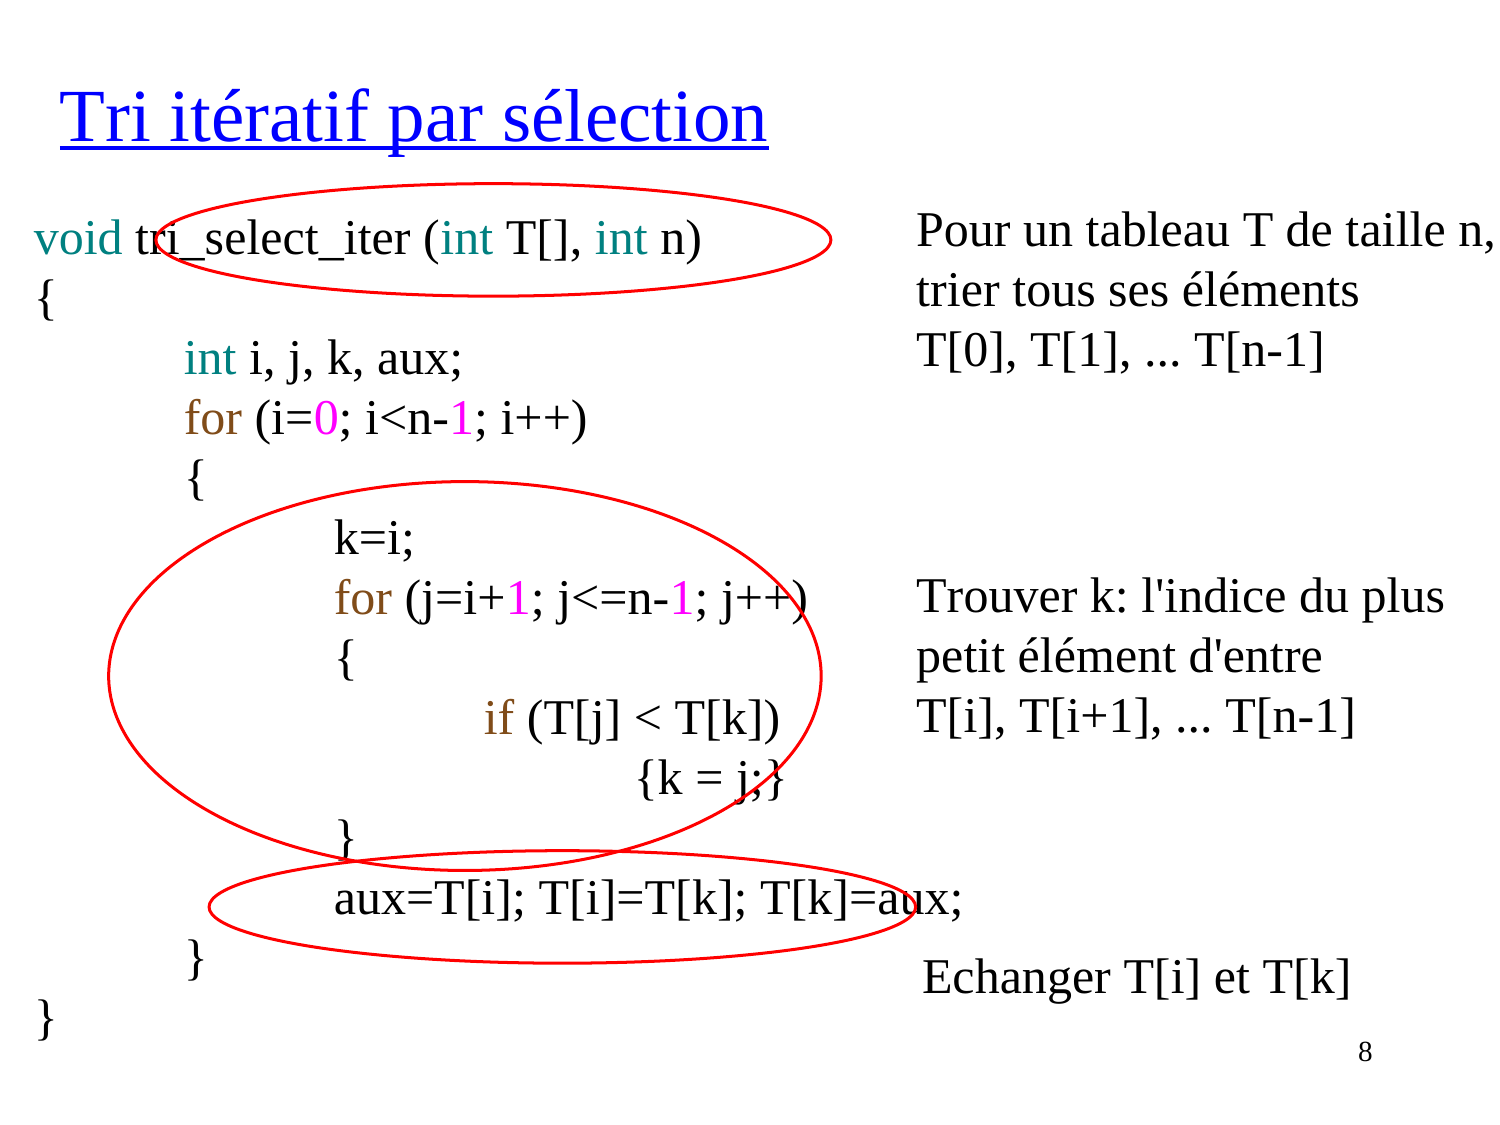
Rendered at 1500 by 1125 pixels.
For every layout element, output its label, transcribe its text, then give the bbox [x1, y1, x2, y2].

text_box Pour un tableau T de taille n, trier tous ses éléments T[0], T[1], ... T[n-1] [900, 187, 1500, 386]
text_box Echanger T[i] et T[k] [905, 934, 1500, 1013]
text_box Tri itératif par sélection [45, 59, 863, 165]
text_box void tri_select_iter (int T[], int n) { int i, j, k, aux; for (i=0; i<n-1; i++) { k=i; for (j=i+1; j<=n-1; j++) { if (T[j] < T[k]) {k = j;} } aux=T[i]; T[i]=T[k]; T[k]=aux; } } [18, 196, 979, 1052]
text_box Trouver k: l'indice du plus petit élément d'entre T[i], T[i+1], ... T[n-1] [900, 553, 1463, 752]
text_box void tri_select_iter (int T[], int n) { int i, j, k, aux; for (i=0; i<n-1; i++) { k=i; for (j=i+1; j<=n-1; j++) { if (T[j] < T[k]) {k = j;} } aux=T[i]; T[i]=T[k]; T[k]=aux; } } [158, 196, 829, 294]
